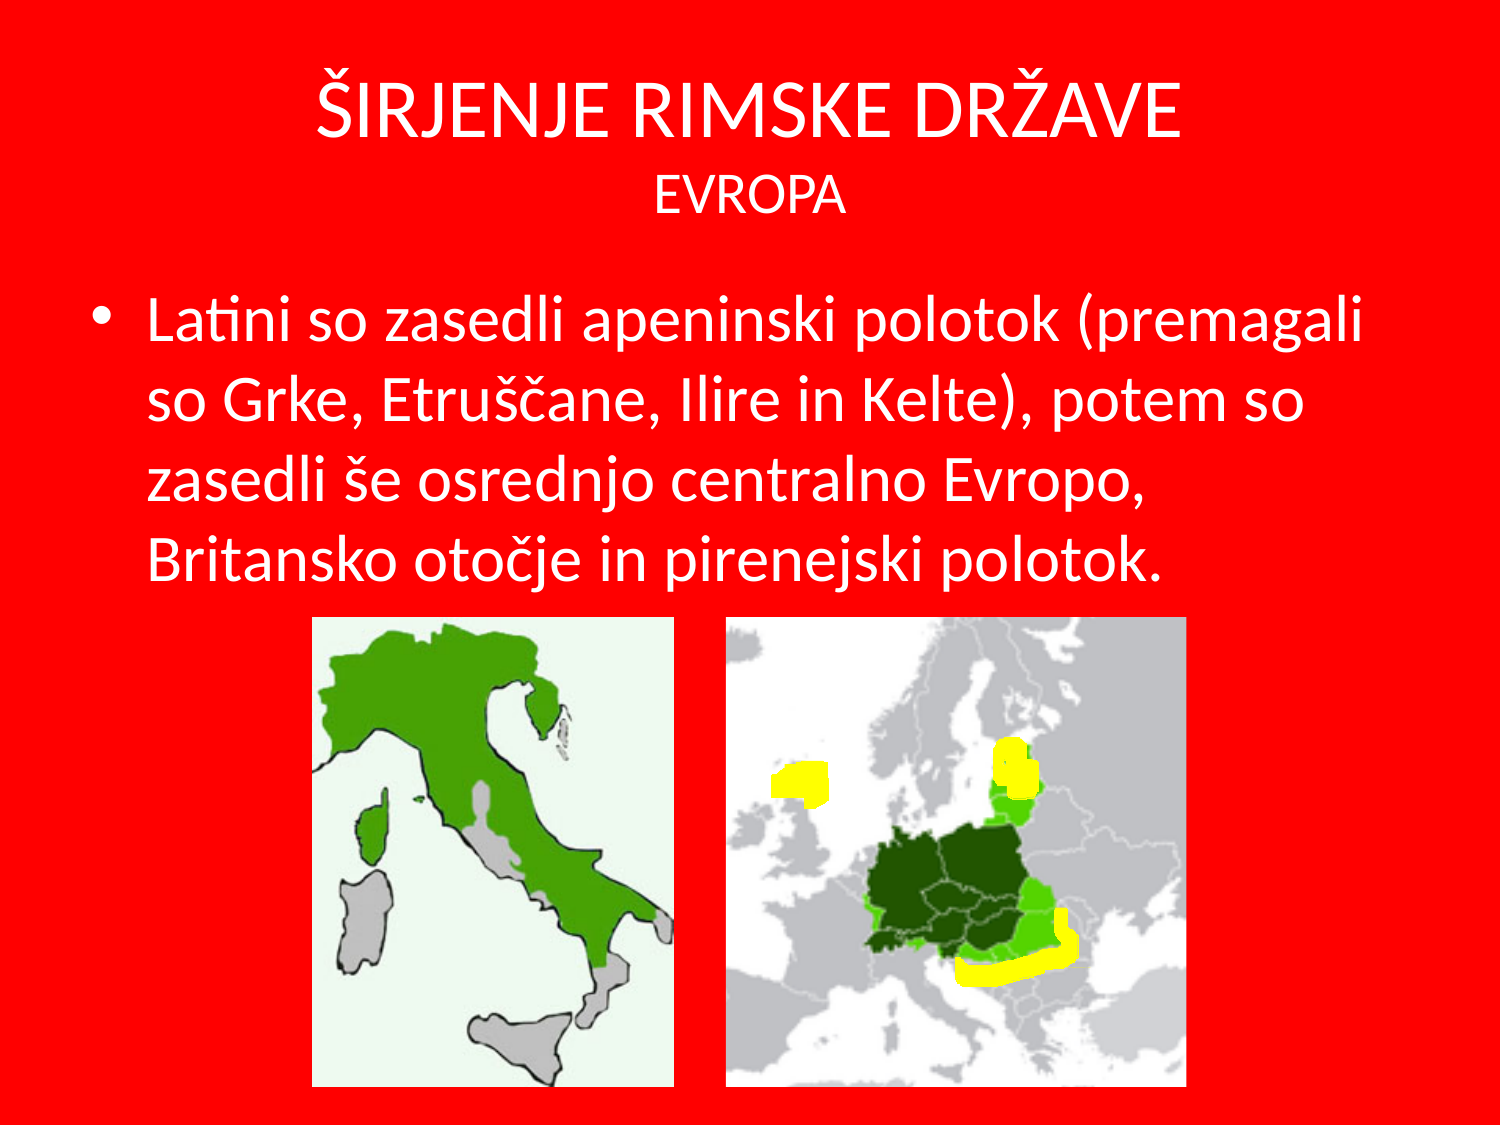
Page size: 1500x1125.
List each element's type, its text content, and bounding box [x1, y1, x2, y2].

title ŠIRJENJE RIMSKE DRŽAVE EVROPA [75, 45, 1425, 233]
picture [312, 617, 674, 1087]
list Latini so zasedli apeninski polotok (premagali so Grke, Etruščane, Ilire in Kelte), potem so zasedli še osrednjo centralno Evropo, Britansko otočje in pirenejski polotok. [75, 267, 1425, 1094]
picture [725, 617, 1187, 1087]
